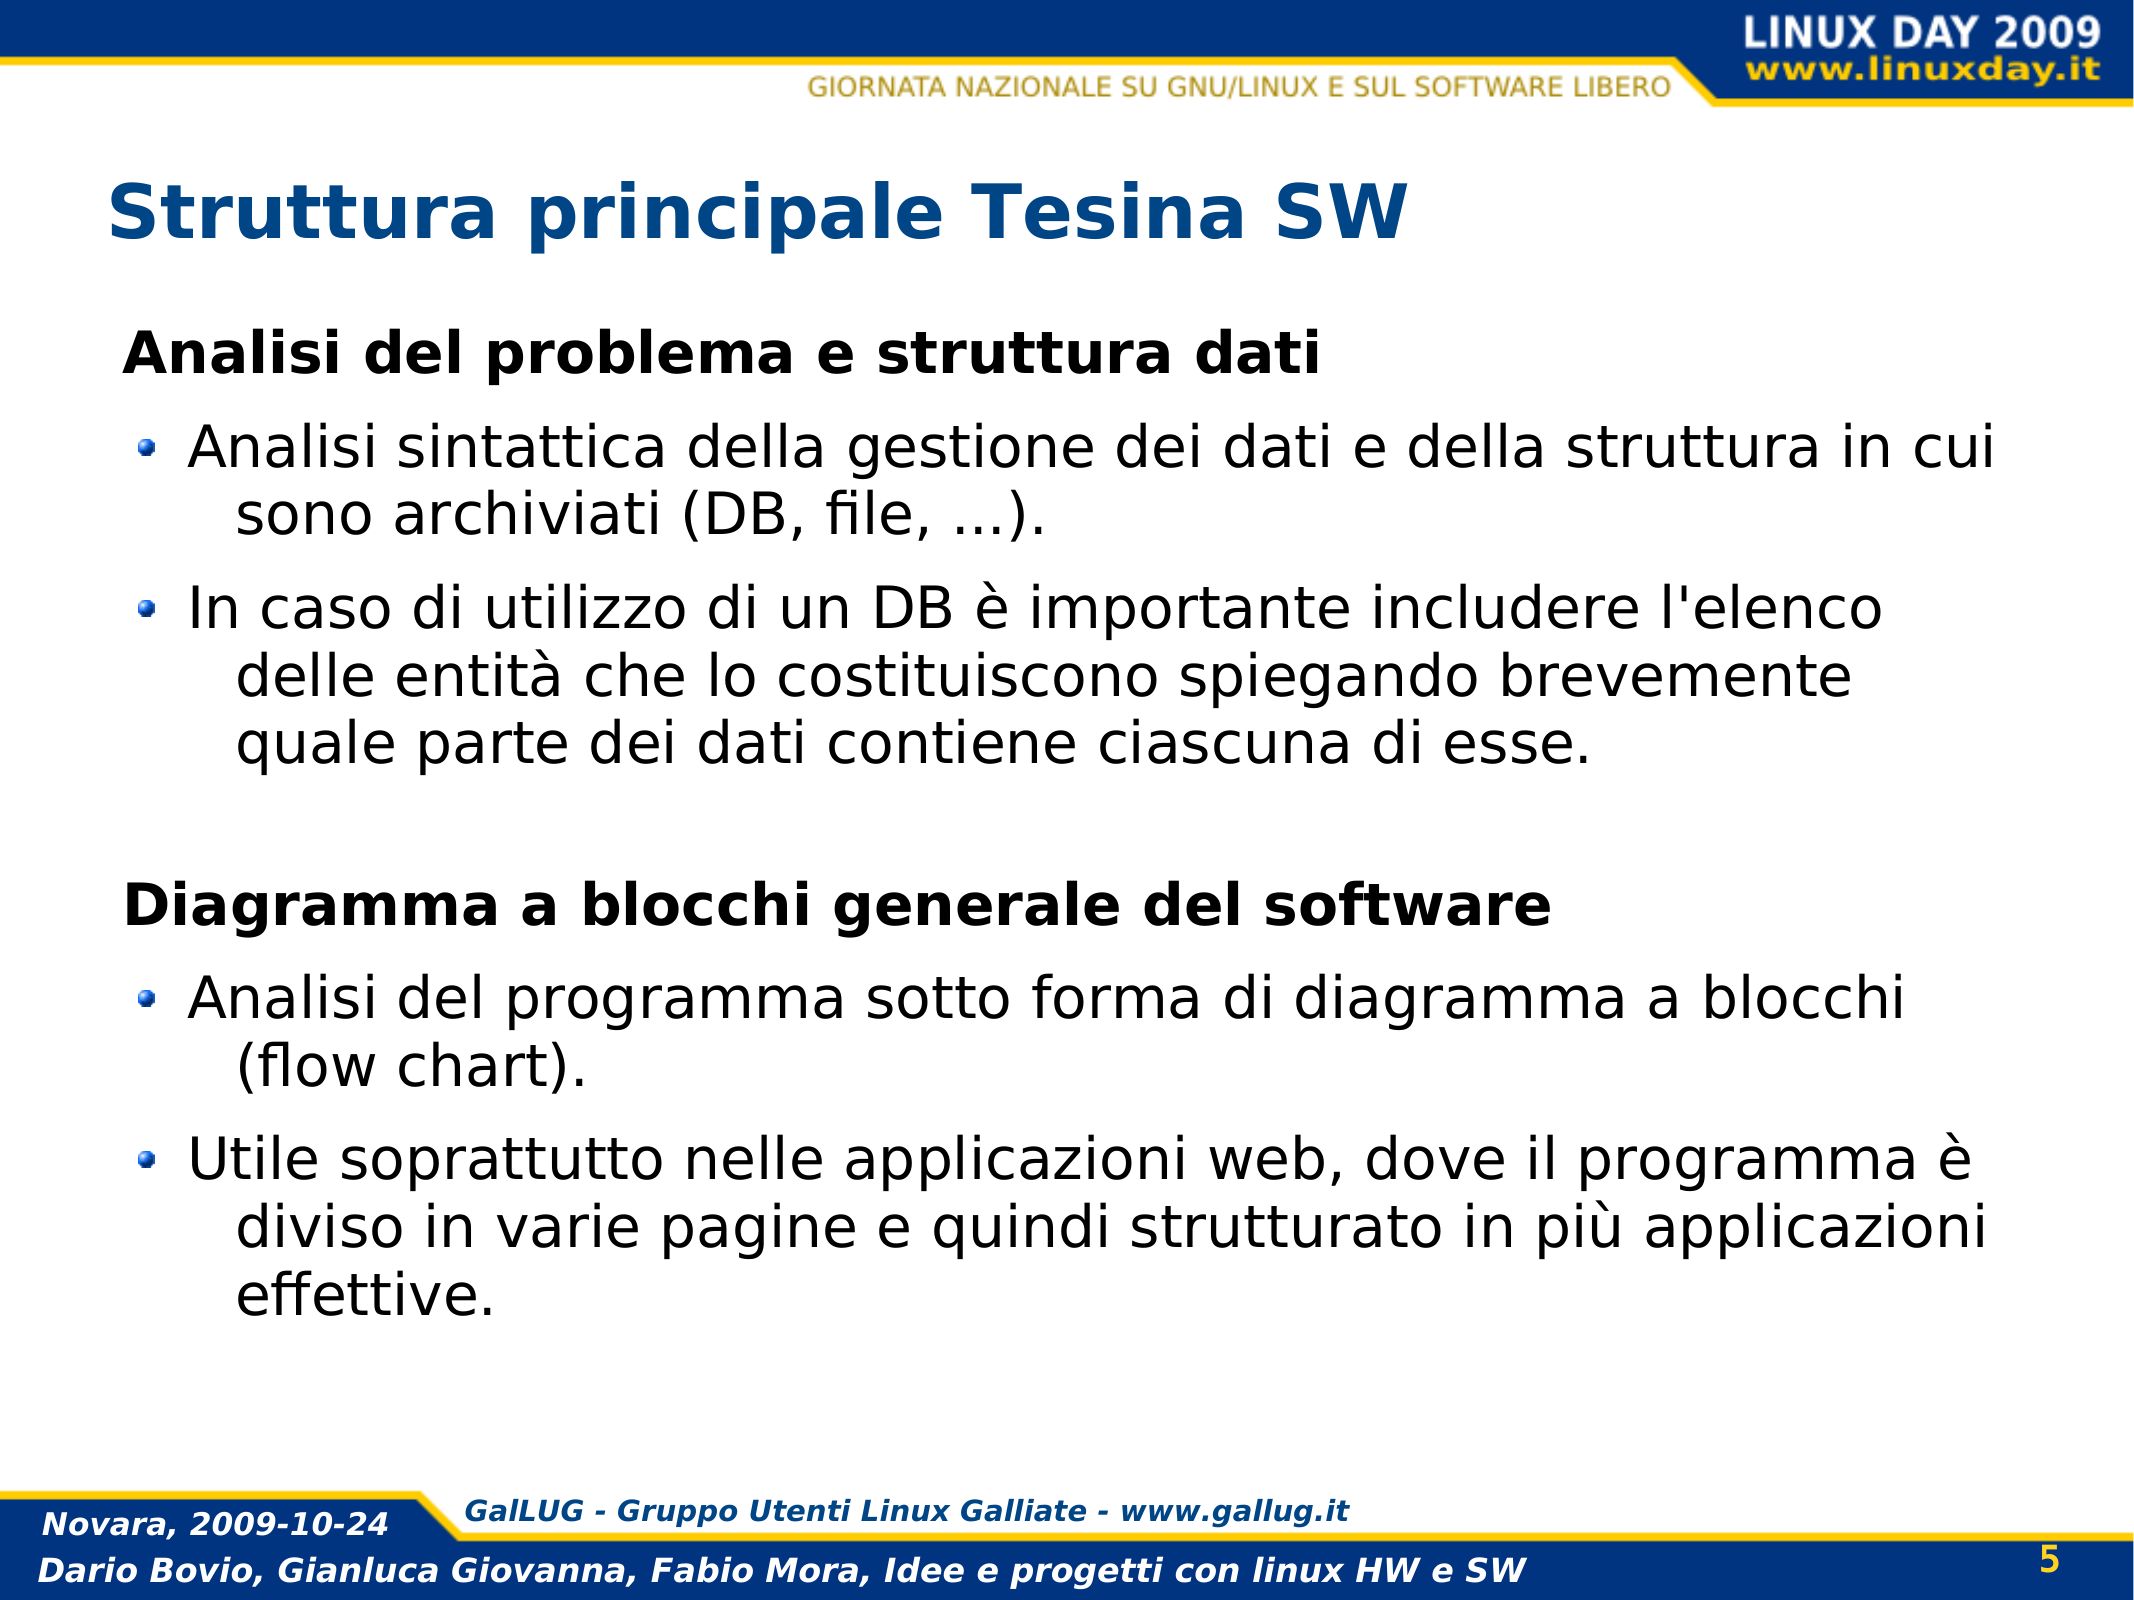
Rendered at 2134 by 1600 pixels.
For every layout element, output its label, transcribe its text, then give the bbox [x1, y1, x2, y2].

list Analisi del problema e struttura dati Analisi sintattica della gestione dei dati e della struttura in cui sono archiviati (DB, file, ...). In caso di utilizzo di un DB è importante includere l'elenco delle entità che lo costituiscono spiegando brevemente quale parte dei dati contiene ciascuna di esse. Diagramma a blocchi generale del software Analisi del programma sotto forma di diagramma a blocchi (flow chart). Utile soprattutto nelle applicazioni web, dove il programma è diviso in varie pagine e quindi strutturato in più applicazioni effettive. [106, 319, 2027, 1441]
title Struttura principale Tesina SW [106, 159, 2080, 267]
picture [0, 0, 2134, 1600]
